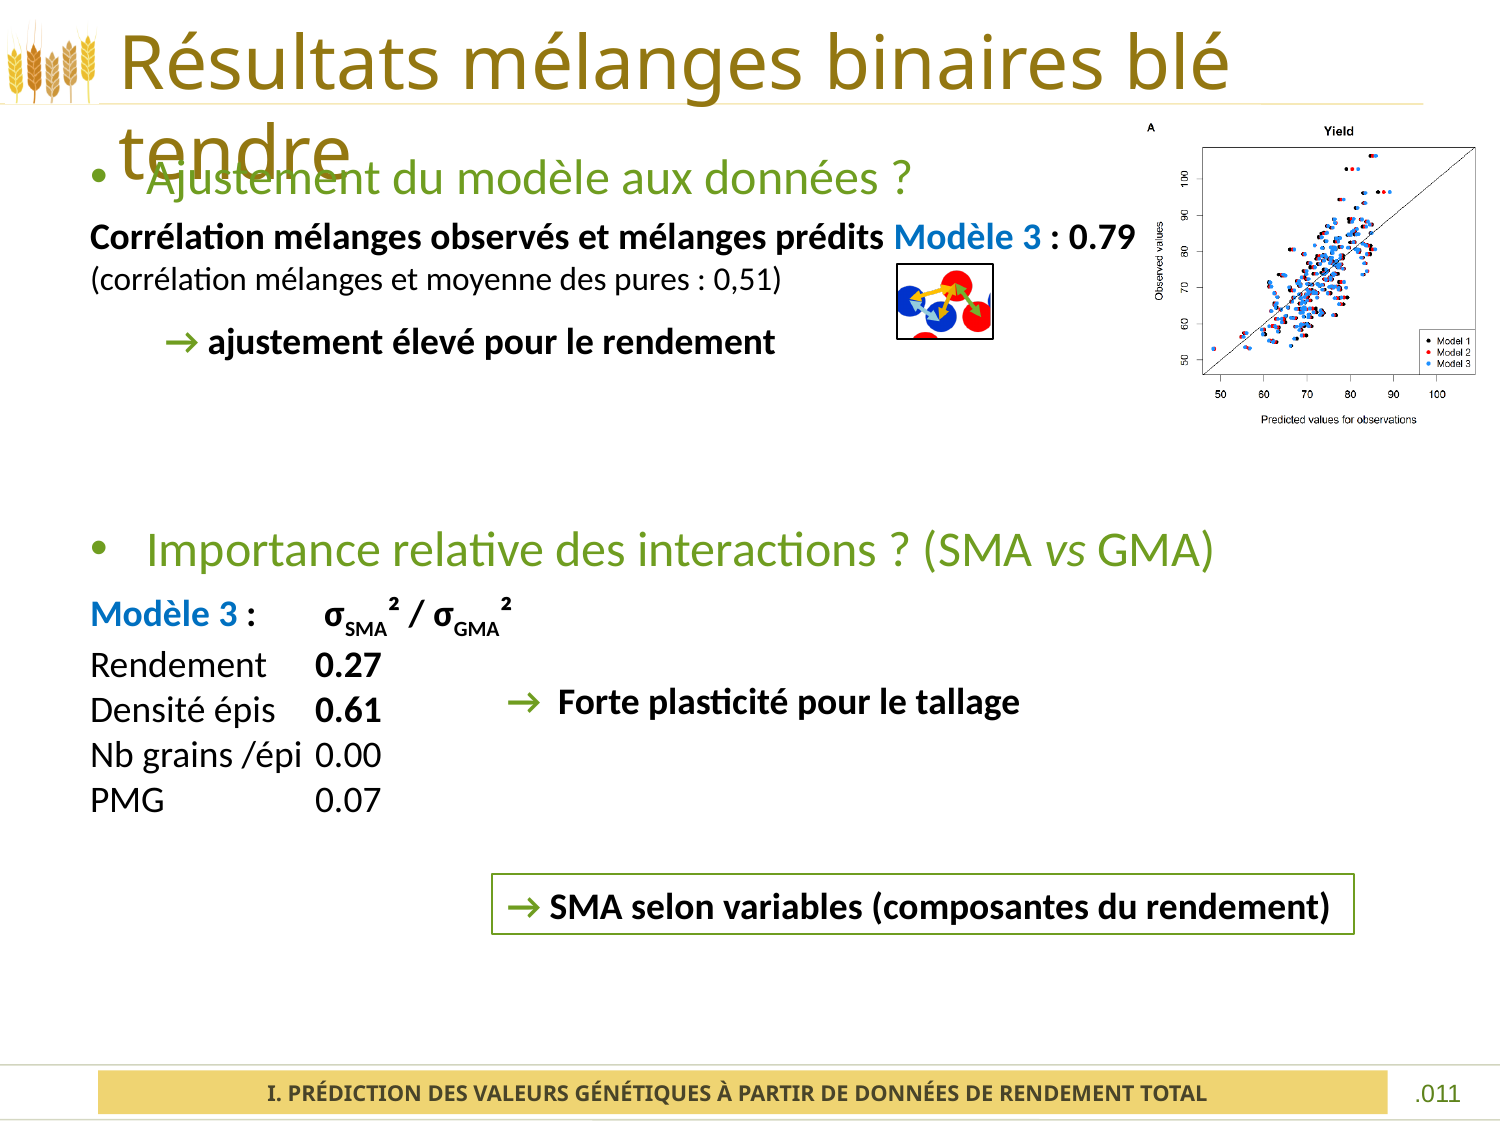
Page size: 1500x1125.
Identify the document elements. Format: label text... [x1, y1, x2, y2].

text_box Importance relative des interactions ? (SMA vs GMA) Modèle 3 : σSMA² / σGMA² Rendement 0.27 Densité épis 0.61 Nb grains /épi 0.00 PMG 0.07 [75, 509, 1341, 829]
text_box → SMA selon variables (composantes du rendement) [492, 874, 1354, 935]
text_box → Forte plasticité pour le tallage [492, 669, 1083, 730]
picture [897, 264, 993, 339]
title Résultats mélanges binaires blé tendre [103, 7, 1425, 103]
text_box I. PRÉDICTION DES VALEURS GÉNÉTIQUES À PARTIR DE DONNÉES DE RENDEMENT TOTAL [112, 1079, 1365, 1106]
picture [5, 18, 99, 104]
list Ajustement du modèle aux données ? Corrélation mélanges observés et mélanges prédits Modèle 3 : 0.79 (corrélation mélanges et moyenne des pures : 0,51) → ajustement élevé pour le rendement [75, 137, 1500, 1053]
picture [1138, 114, 1495, 433]
